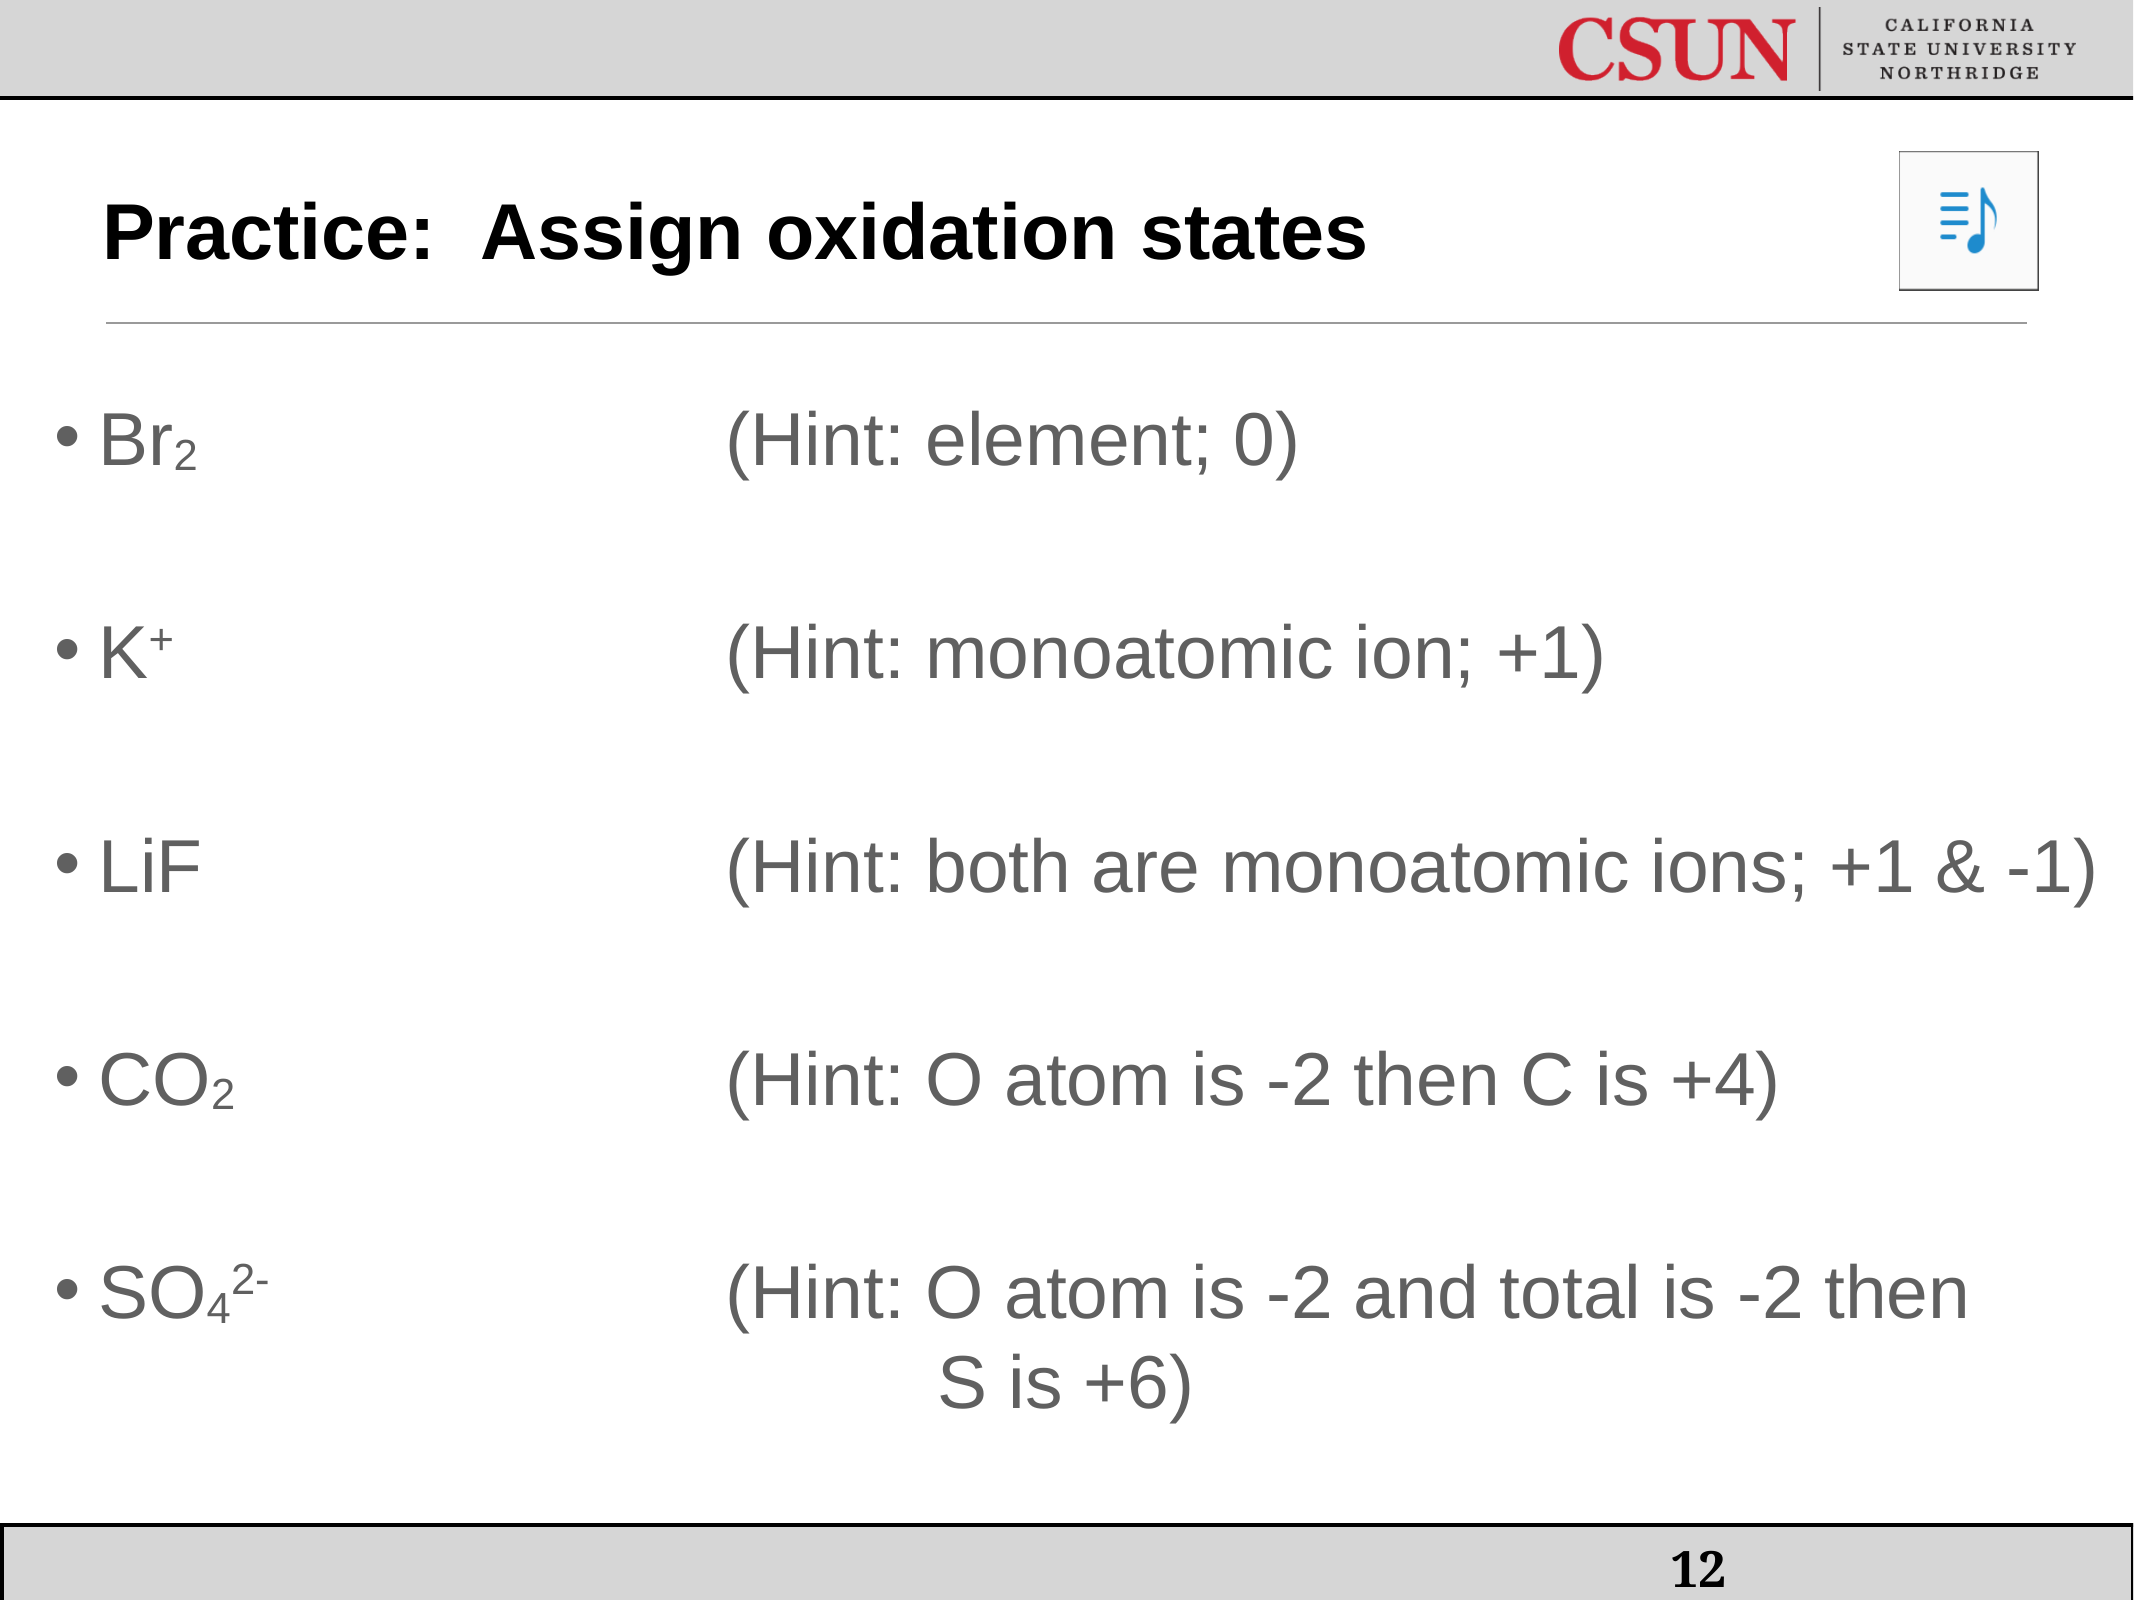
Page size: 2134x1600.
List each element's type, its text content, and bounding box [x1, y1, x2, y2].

title Practice: Assign oxidation states [93, 104, 2040, 284]
list Br2 (Hint: element; 0) K+ (Hint: monoatomic ion; +1) LiF (Hint: both are monoatomic ions; +1 & -1) CO2 (Hint: O atom is -2 then C is +4) SO42- (Hint: O atom is -2 and total is -2 then S is +6) [46, 382, 2134, 1460]
text_box [1897, 150, 2040, 292]
picture [1559, 7, 2076, 91]
